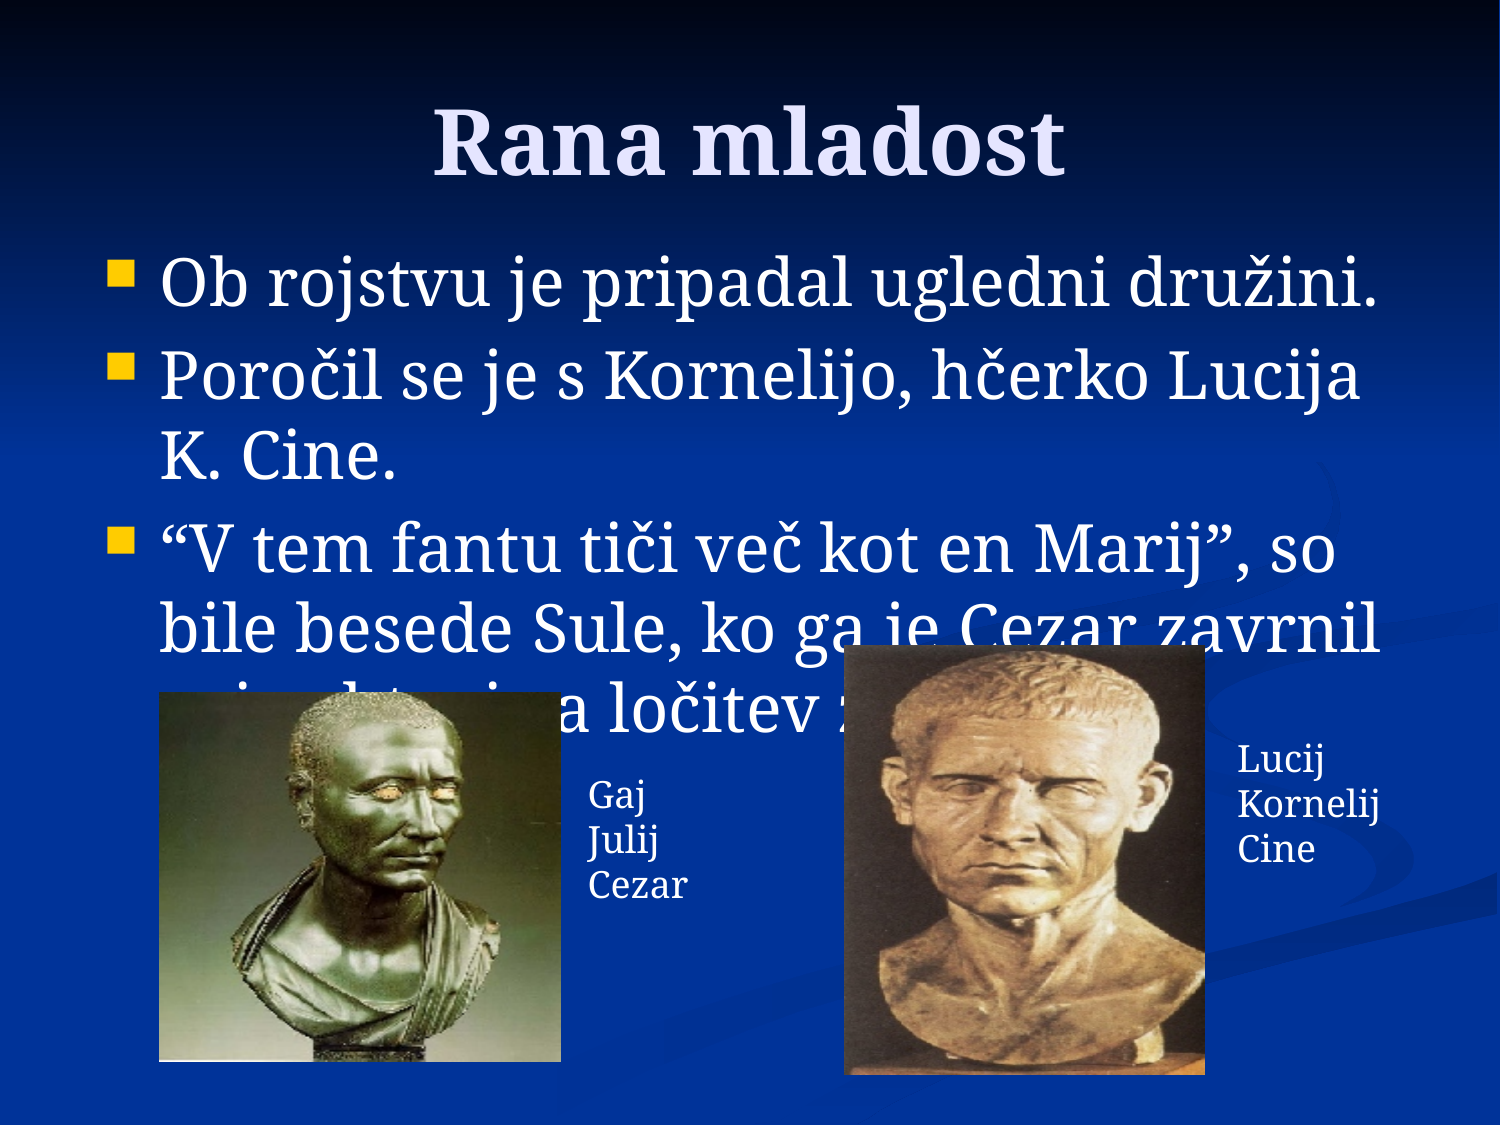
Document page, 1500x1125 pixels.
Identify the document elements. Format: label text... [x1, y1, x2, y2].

title Rana mladost [75, 45, 1425, 233]
picture [844, 645, 1205, 1075]
list Ob rojstvu je pripadal ugledni družini. Poročil se je s Kornelijo, hčerko Lucija K. Cine. “V tem fantu tiči več kot en Marij”, so bile besede Sule, ko ga je Cezar zavrnil pri zahtevi za ločitev z ženo. [88, 231, 1425, 1005]
text_box Lucij Kornelij Cine [1222, 727, 1436, 936]
picture [159, 692, 561, 1062]
text_box Gaj Julij Cezar [572, 763, 727, 914]
